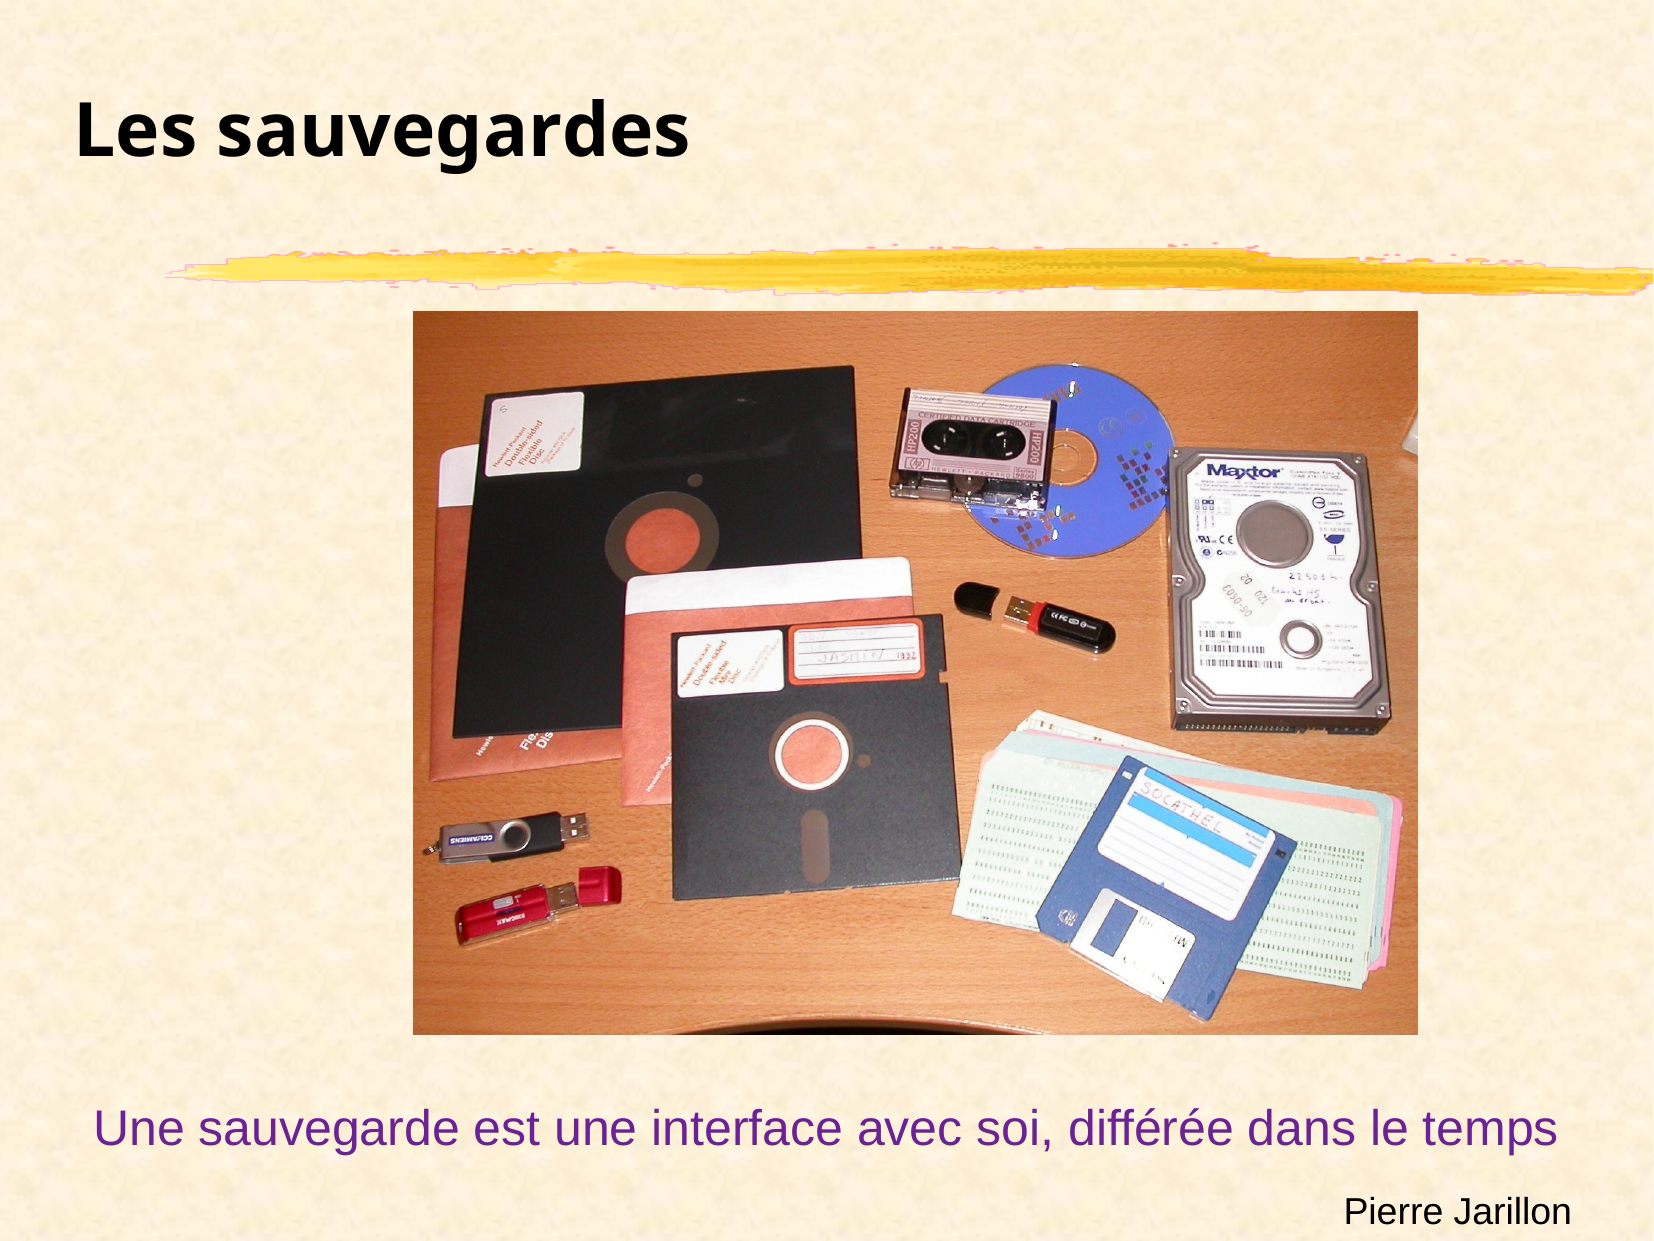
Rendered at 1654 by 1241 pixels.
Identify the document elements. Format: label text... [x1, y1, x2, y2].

title Les sauvegardes [73, 2, 1479, 254]
picture [0, 0, 1654, 1241]
text_box Une sauvegarde est une interface avec soi, différée dans le temps [29, 1092, 1625, 1164]
